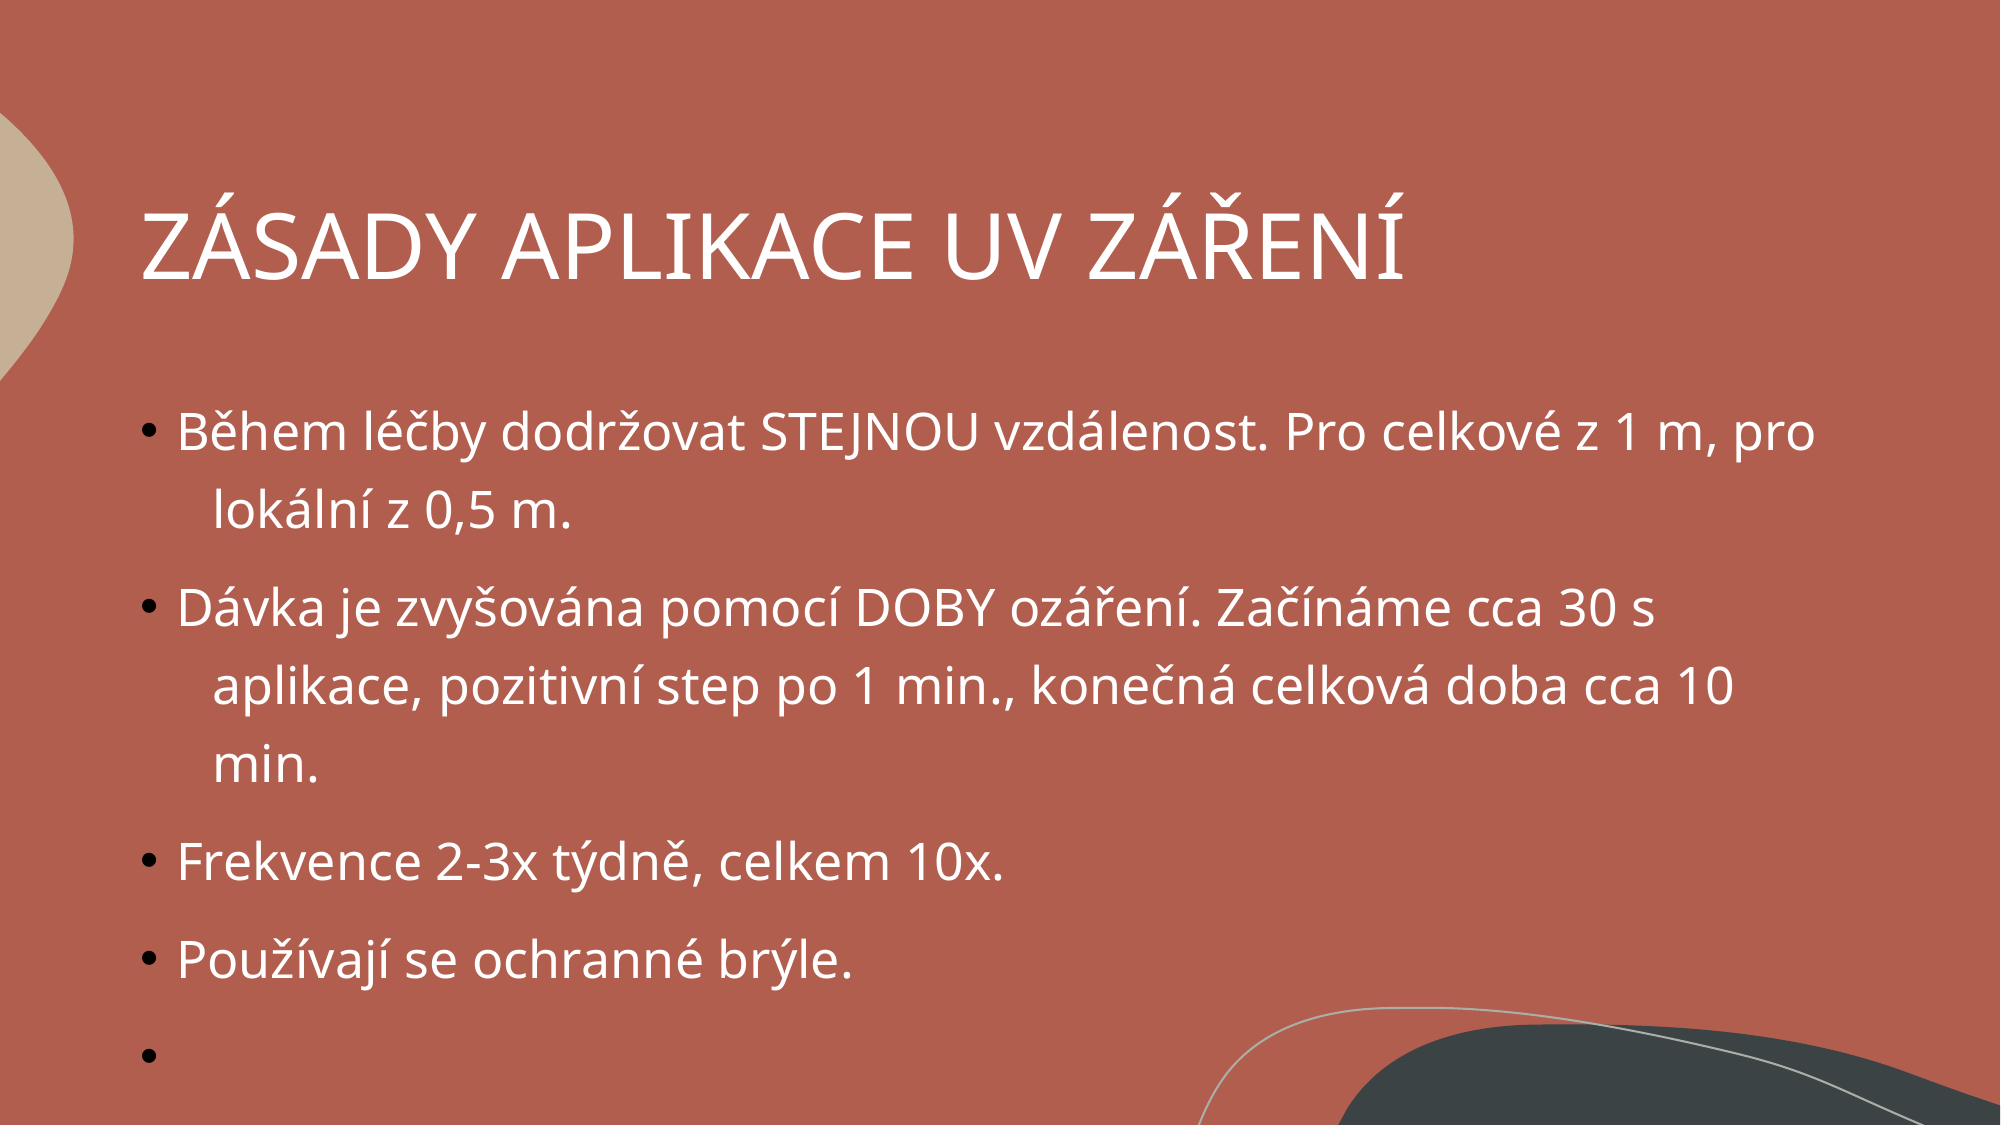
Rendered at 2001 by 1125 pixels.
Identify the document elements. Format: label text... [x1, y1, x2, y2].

title ZÁSADY APLIKACE UV ZÁŘENÍ [125, 125, 1876, 375]
list Během léčby dodržovat STEJNOU vzdálenost. Pro celkové z 1 m, pro lokální z 0,5 m. Dávka je zvyšována pomocí DOBY ozáření. Začínáme cca 30 s aplikace, pozitivní step po 1 min., konečná celková doba cca 10 min. Frekvence 2-3x týdně, celkem 10x. Používají se ochranné brýle. [125, 375, 1876, 1002]
